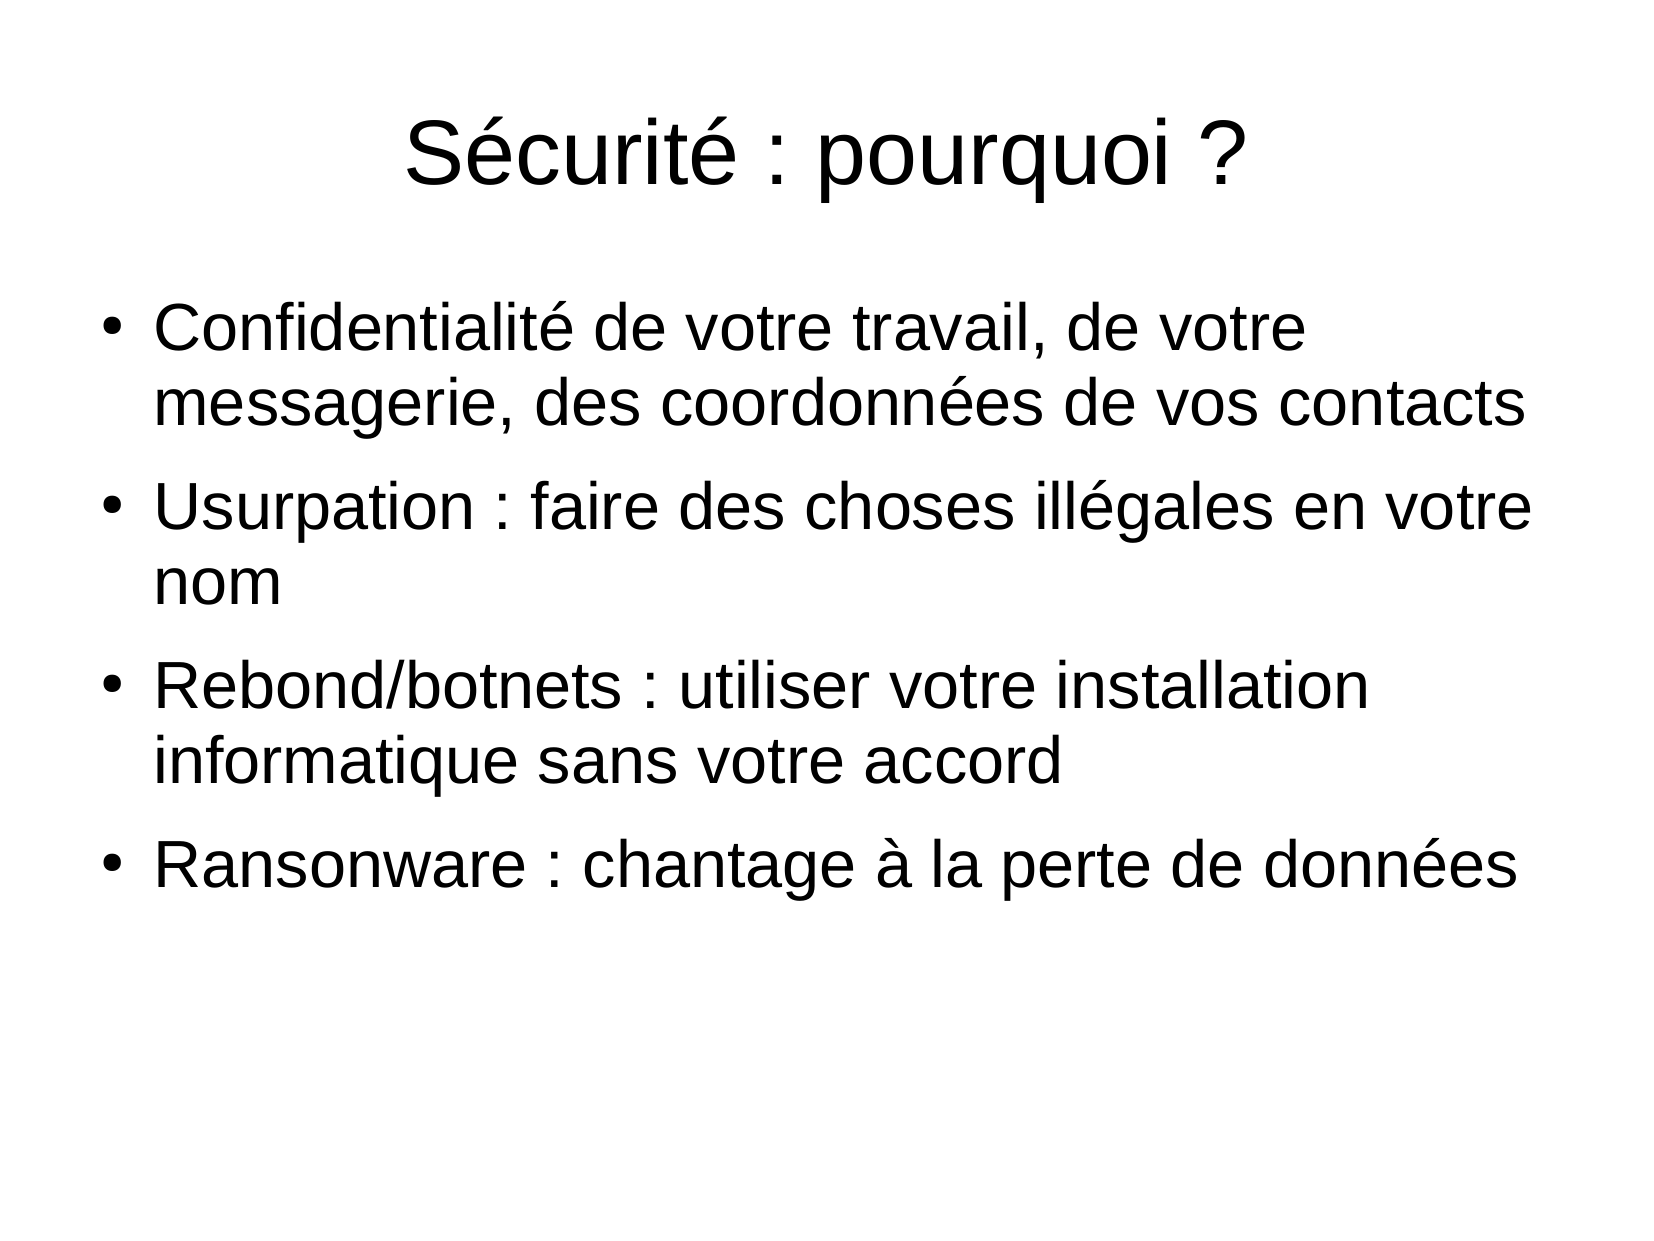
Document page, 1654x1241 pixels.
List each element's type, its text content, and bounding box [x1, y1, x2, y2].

title Sécurité : pourquoi ? [82, 49, 1571, 257]
list Confidentialité de votre travail, de votre messagerie, des coordonnées de vos contacts Usurpation : faire des choses illégales en votre nom Rebond/botnets : utiliser votre installation informatique sans votre accord Ransonware : chantage à la perte de données [82, 290, 1571, 1109]
